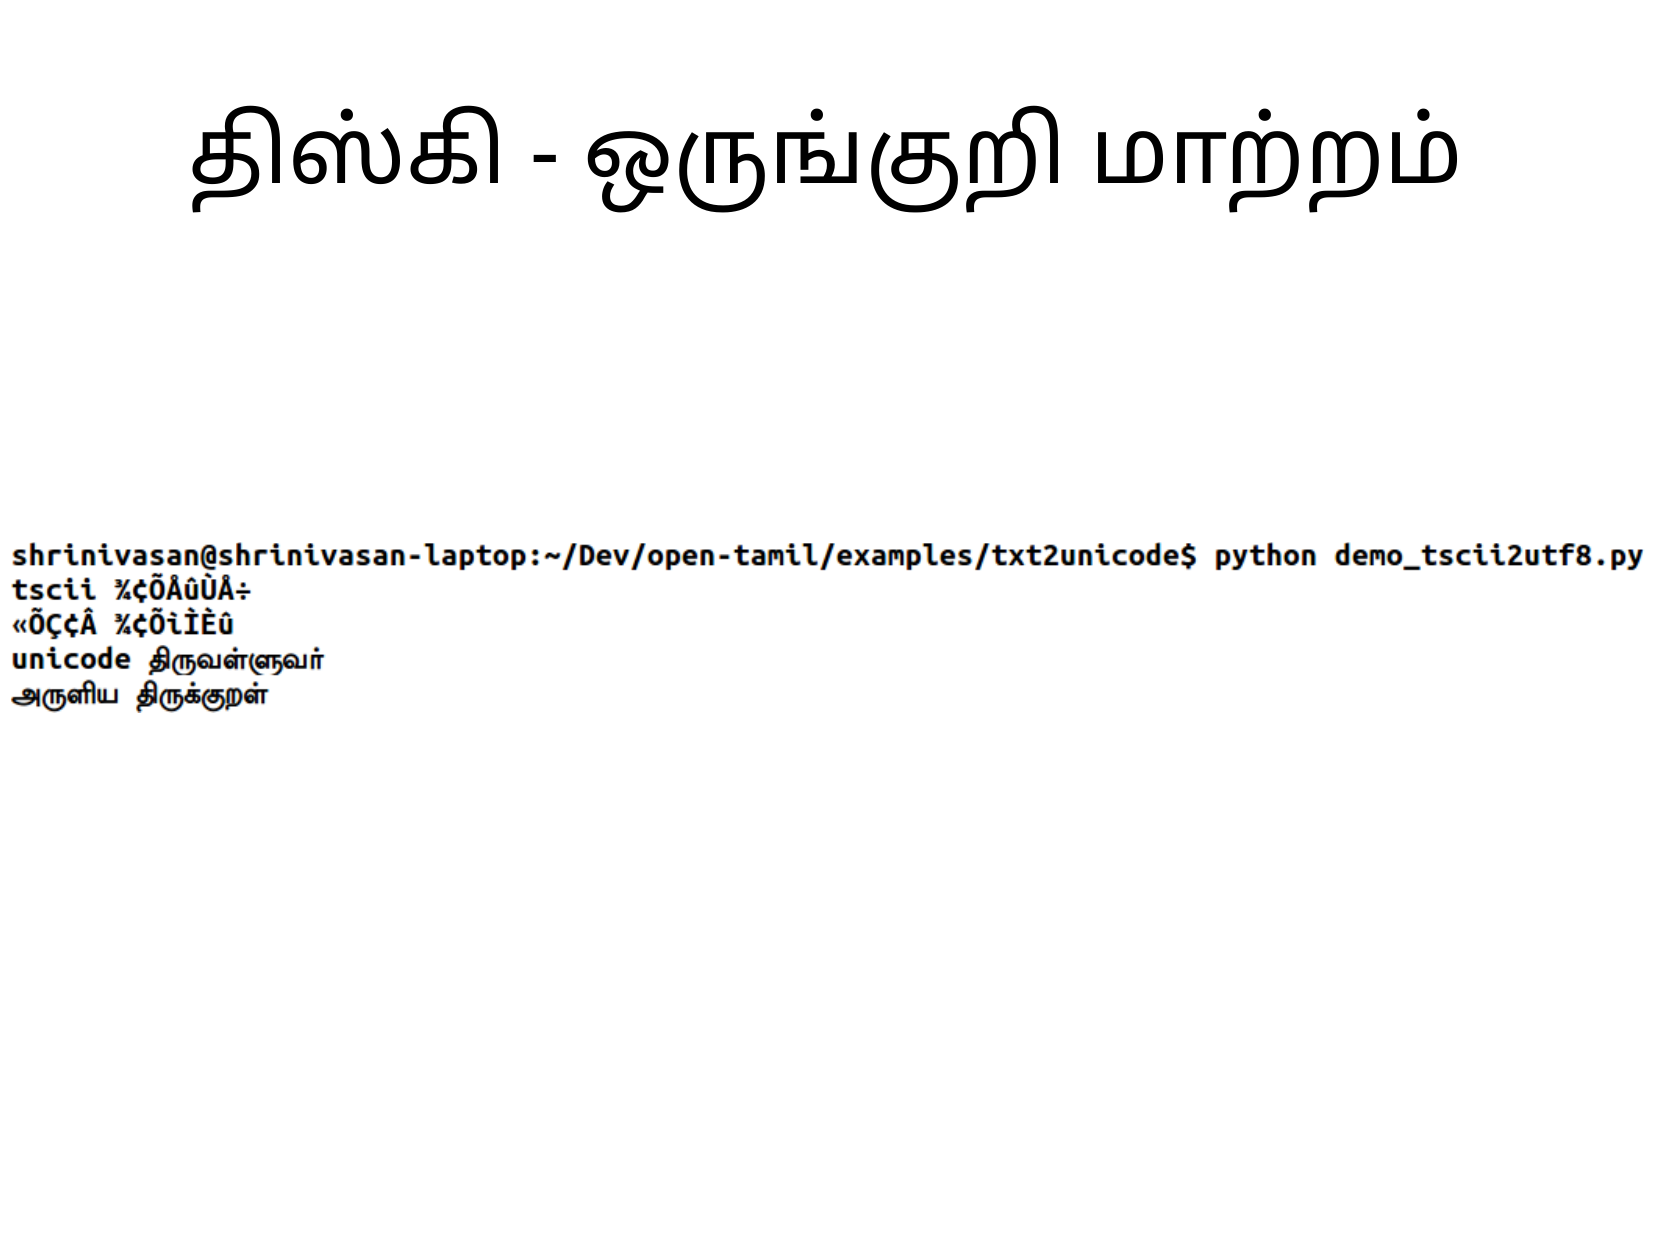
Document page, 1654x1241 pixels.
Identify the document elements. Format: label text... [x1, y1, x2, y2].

picture [10, 542, 1654, 713]
title திஸ்கி - ஒருங்குறி மாற்றம் [82, 49, 1571, 257]
